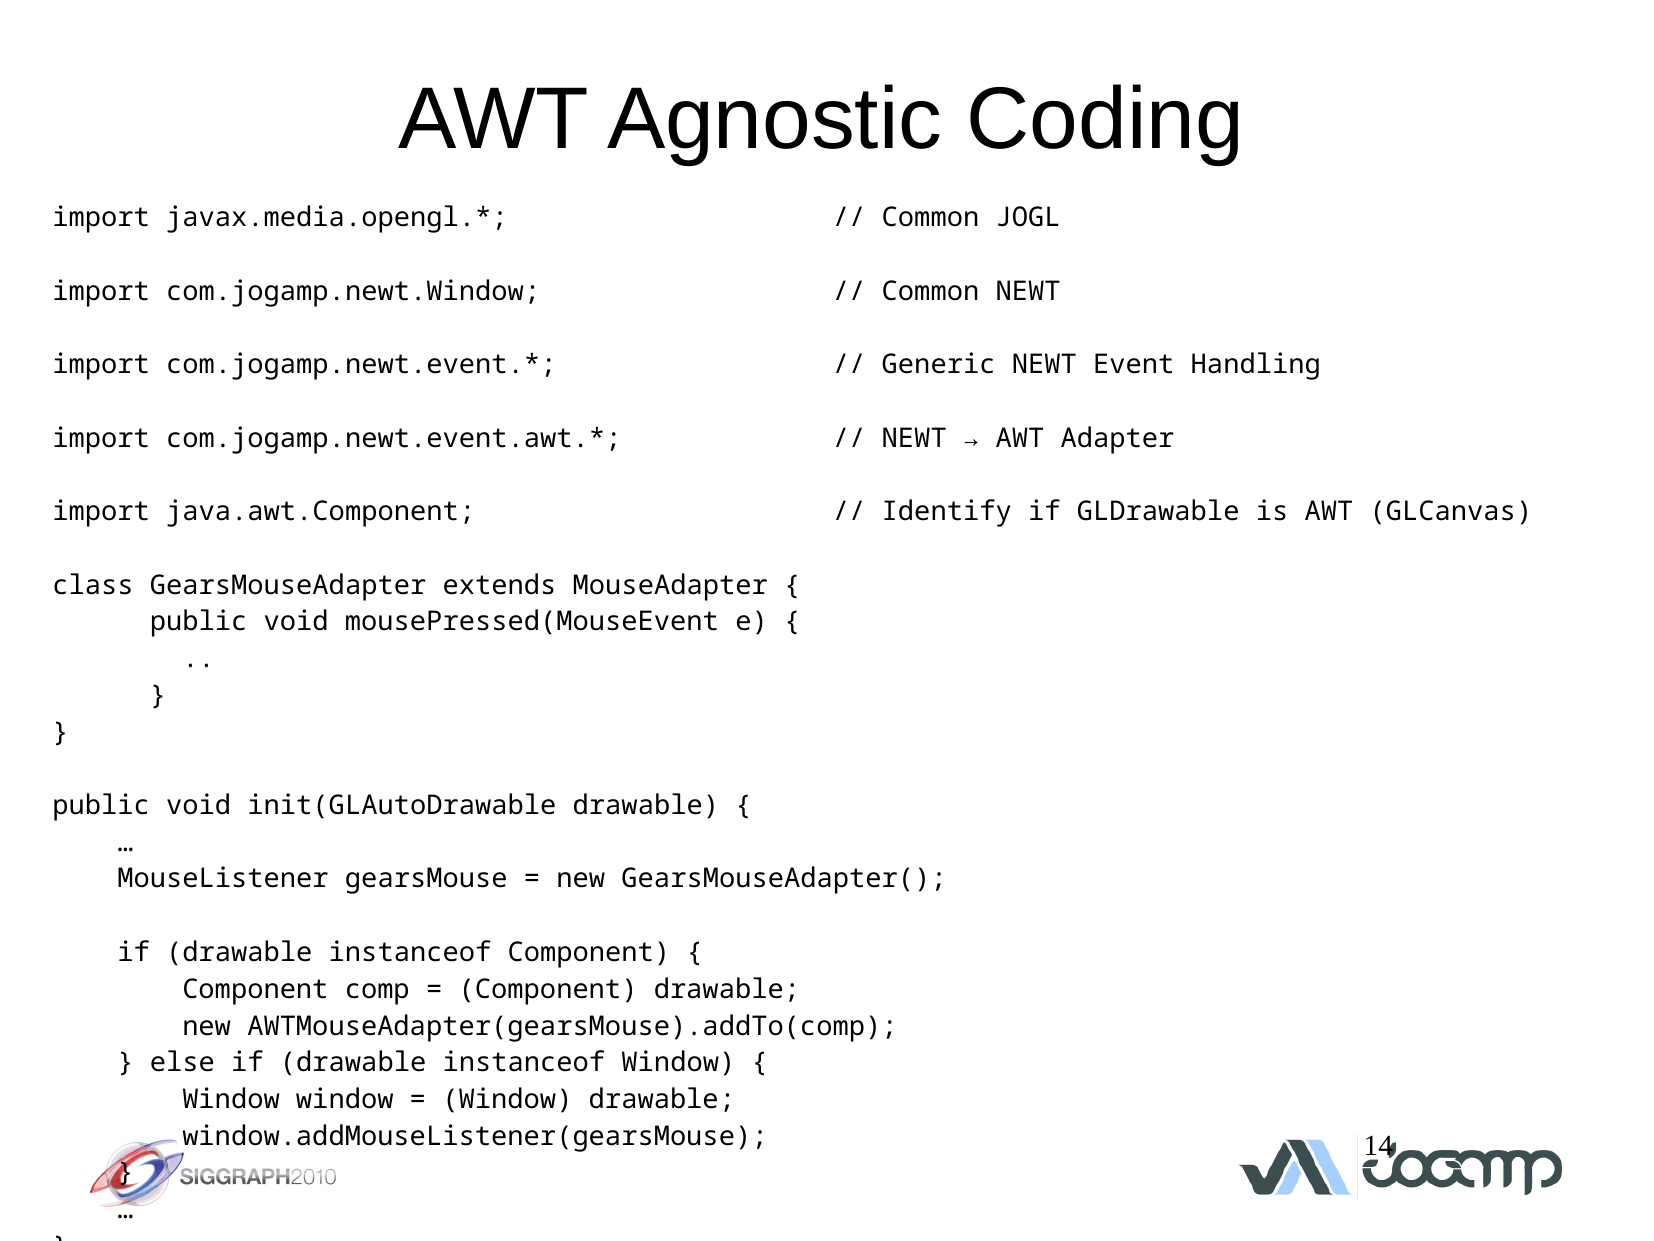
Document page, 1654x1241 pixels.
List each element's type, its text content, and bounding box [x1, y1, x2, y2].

text_box import javax.media.opengl.*; // Common JOGL import com.jogamp.newt.Window; // Common NEWT import com.jogamp.newt.event.*; // Generic NEWT Event Handling import com.jogamp.newt.event.awt.*; // NEWT → AWT Adapter import java.awt.Component; // Identify if GLDrawable is AWT (GLCanvas) class GearsMouseAdapter extends MouseAdapter { public void mousePressed(MouseEvent e) { .. } } public void init(GLAutoDrawable drawable) { … MouseListener gearsMouse = new GearsMouseAdapter(); if (drawable instanceof Component) { Component comp = (Component) drawable; new AWTMouseAdapter(gearsMouse).addTo(comp); } else if (drawable instanceof Window) { Window window = (Window) drawable; window.addMouseListener(gearsMouse); } … } [37, 190, 1613, 1174]
picture [1237, 1174, 1562, 1200]
title AWT Agnostic Coding [68, 56, 1576, 181]
picture [82, 1174, 346, 1217]
